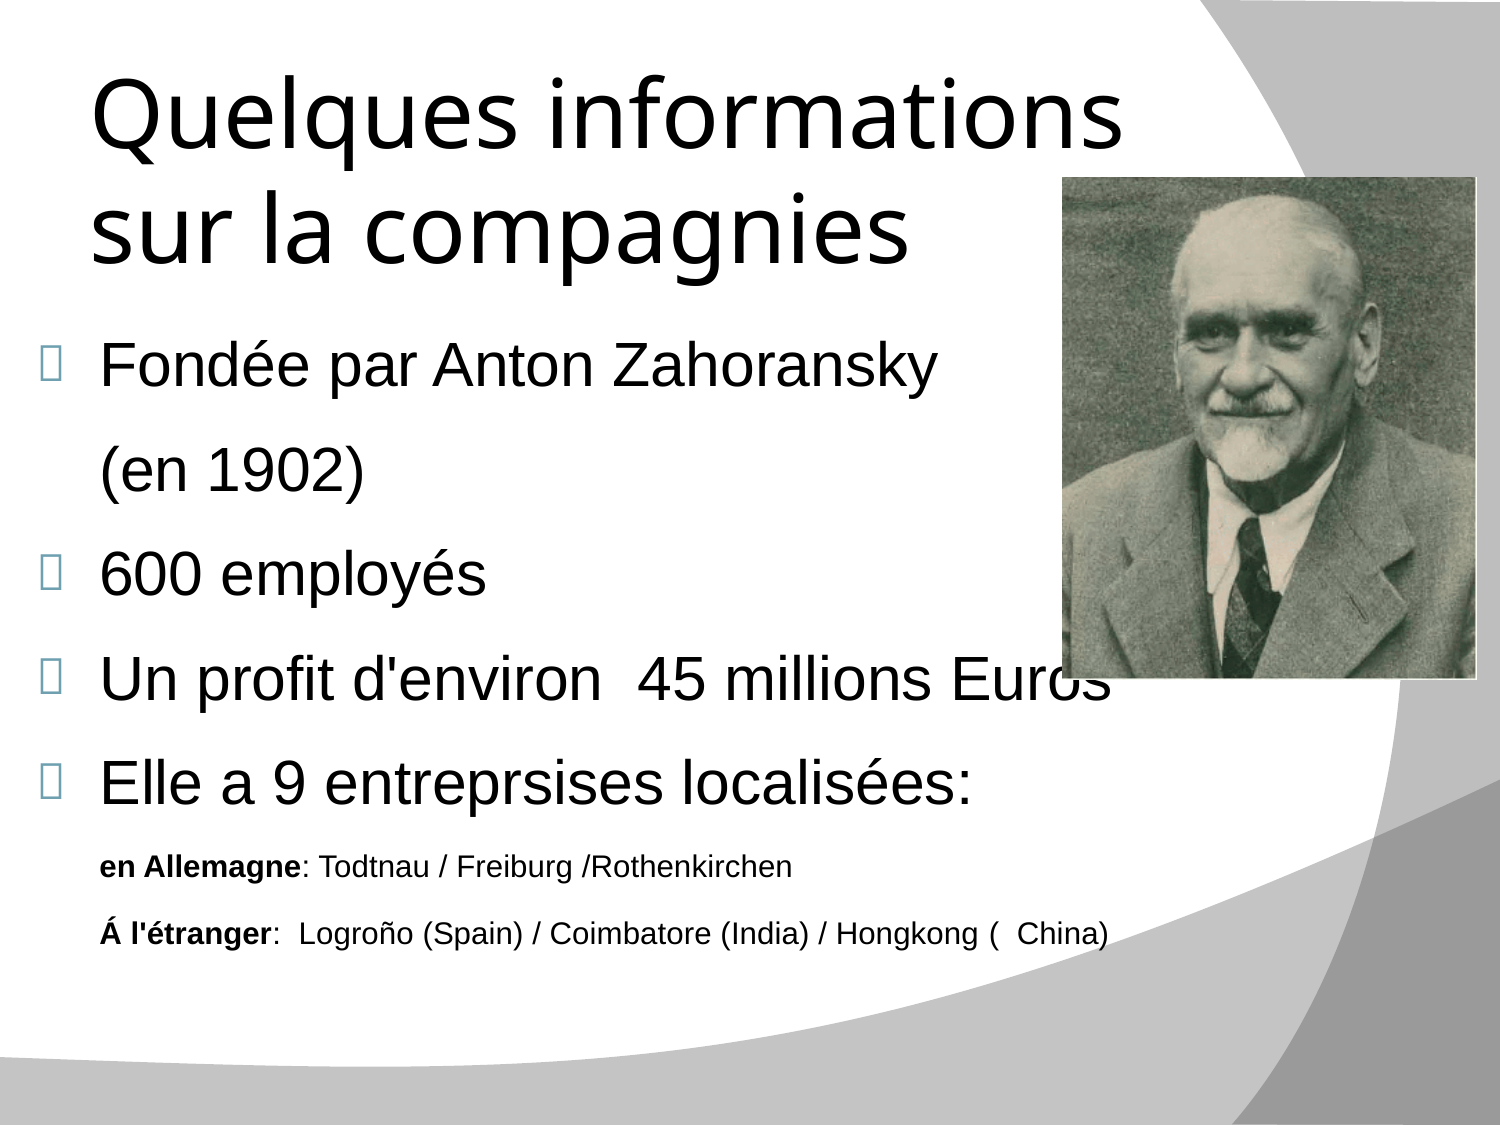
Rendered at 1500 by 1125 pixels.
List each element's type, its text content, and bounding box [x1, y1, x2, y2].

picture [1062, 177, 1477, 680]
list Fondée par Anton Zahoransky (en 1902) 600 employés Un profit d'environ 45 millions Euros Elle a 9 entreprsises localisées: en Allemagne: Todtnau / Freiburg /Rothenkirchen Á l'étranger: Logroño (Spain) / Coimbatore (India) / Hongkong ( China) [15, 316, 1148, 1039]
title Quelques informations sur la compagnies [75, 45, 1300, 233]
